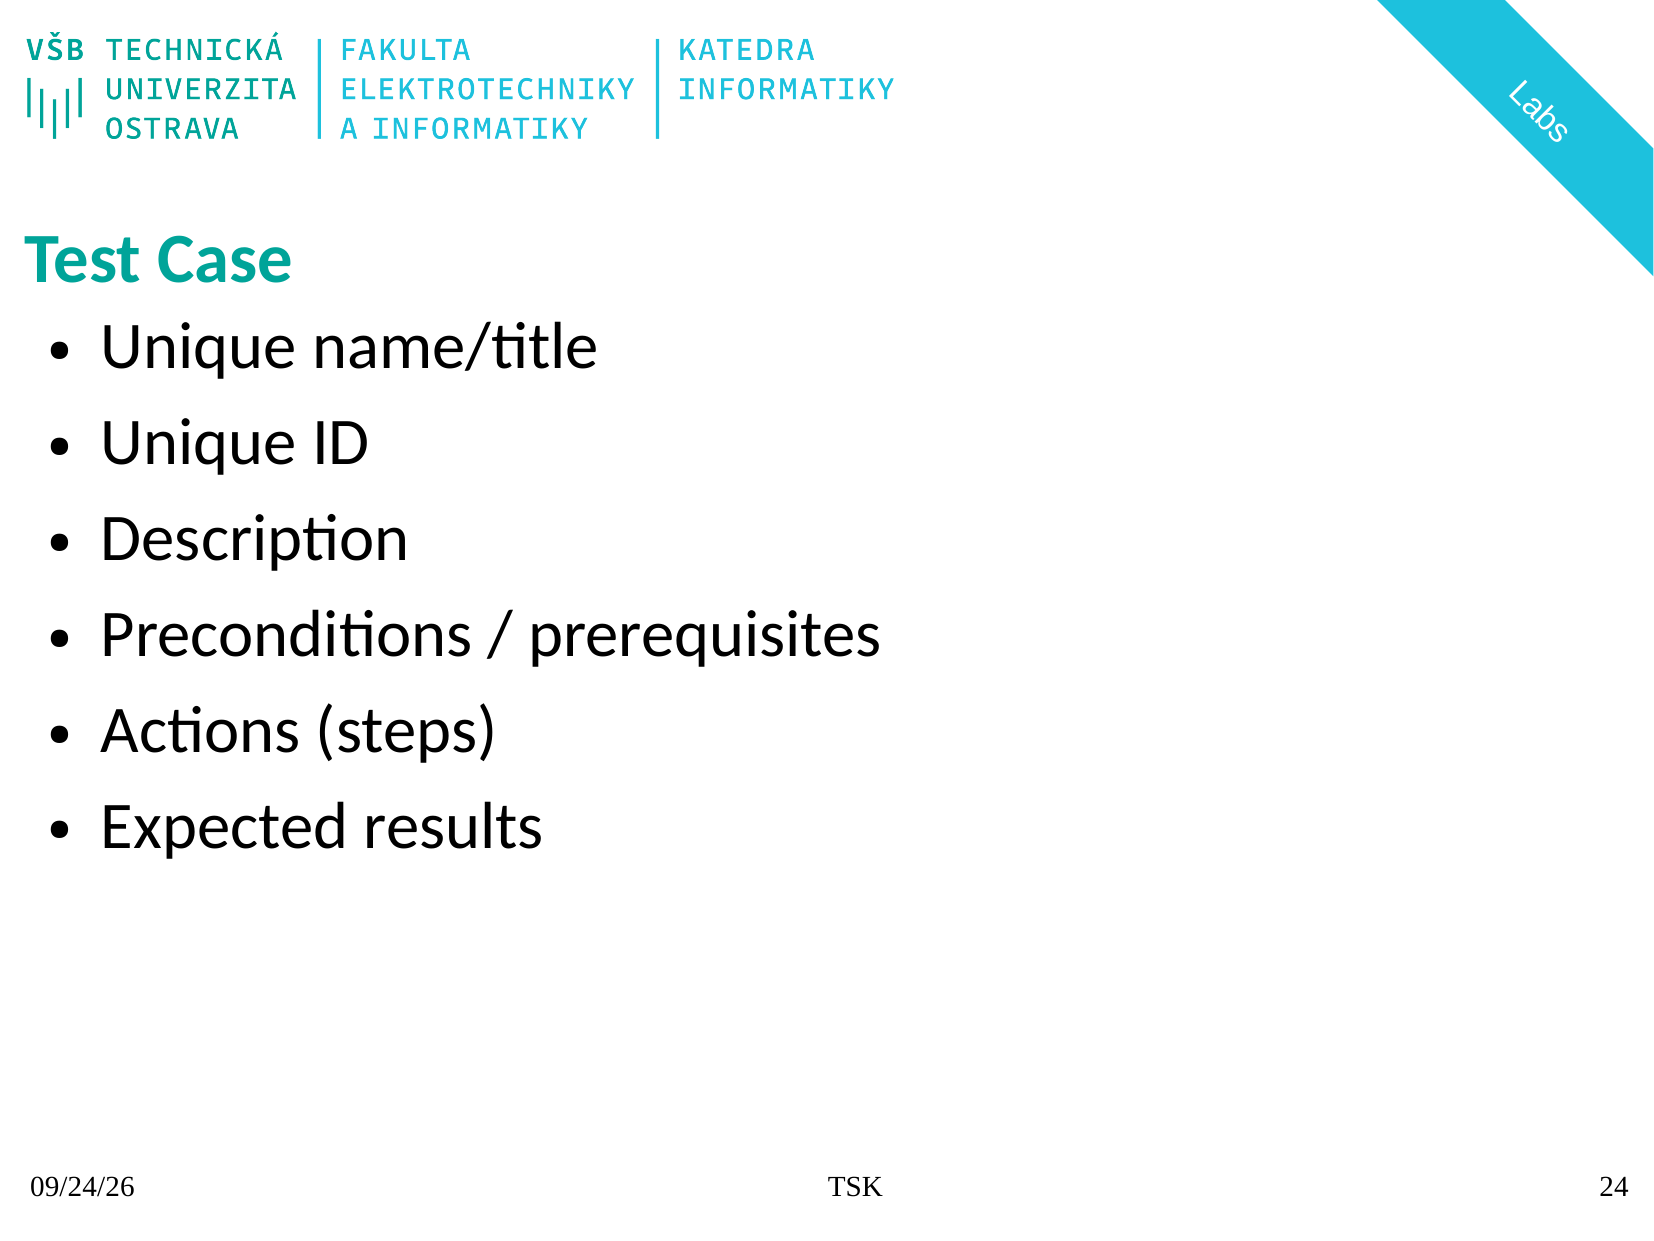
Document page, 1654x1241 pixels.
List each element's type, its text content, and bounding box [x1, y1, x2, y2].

title Test Case [24, 169, 1629, 300]
text_box Labs [1377, 0, 1654, 277]
picture [26, 31, 894, 139]
list Unique name/title Unique ID Description Preconditions / prerequisites Actions (steps) Expected results [30, 318, 1629, 1146]
